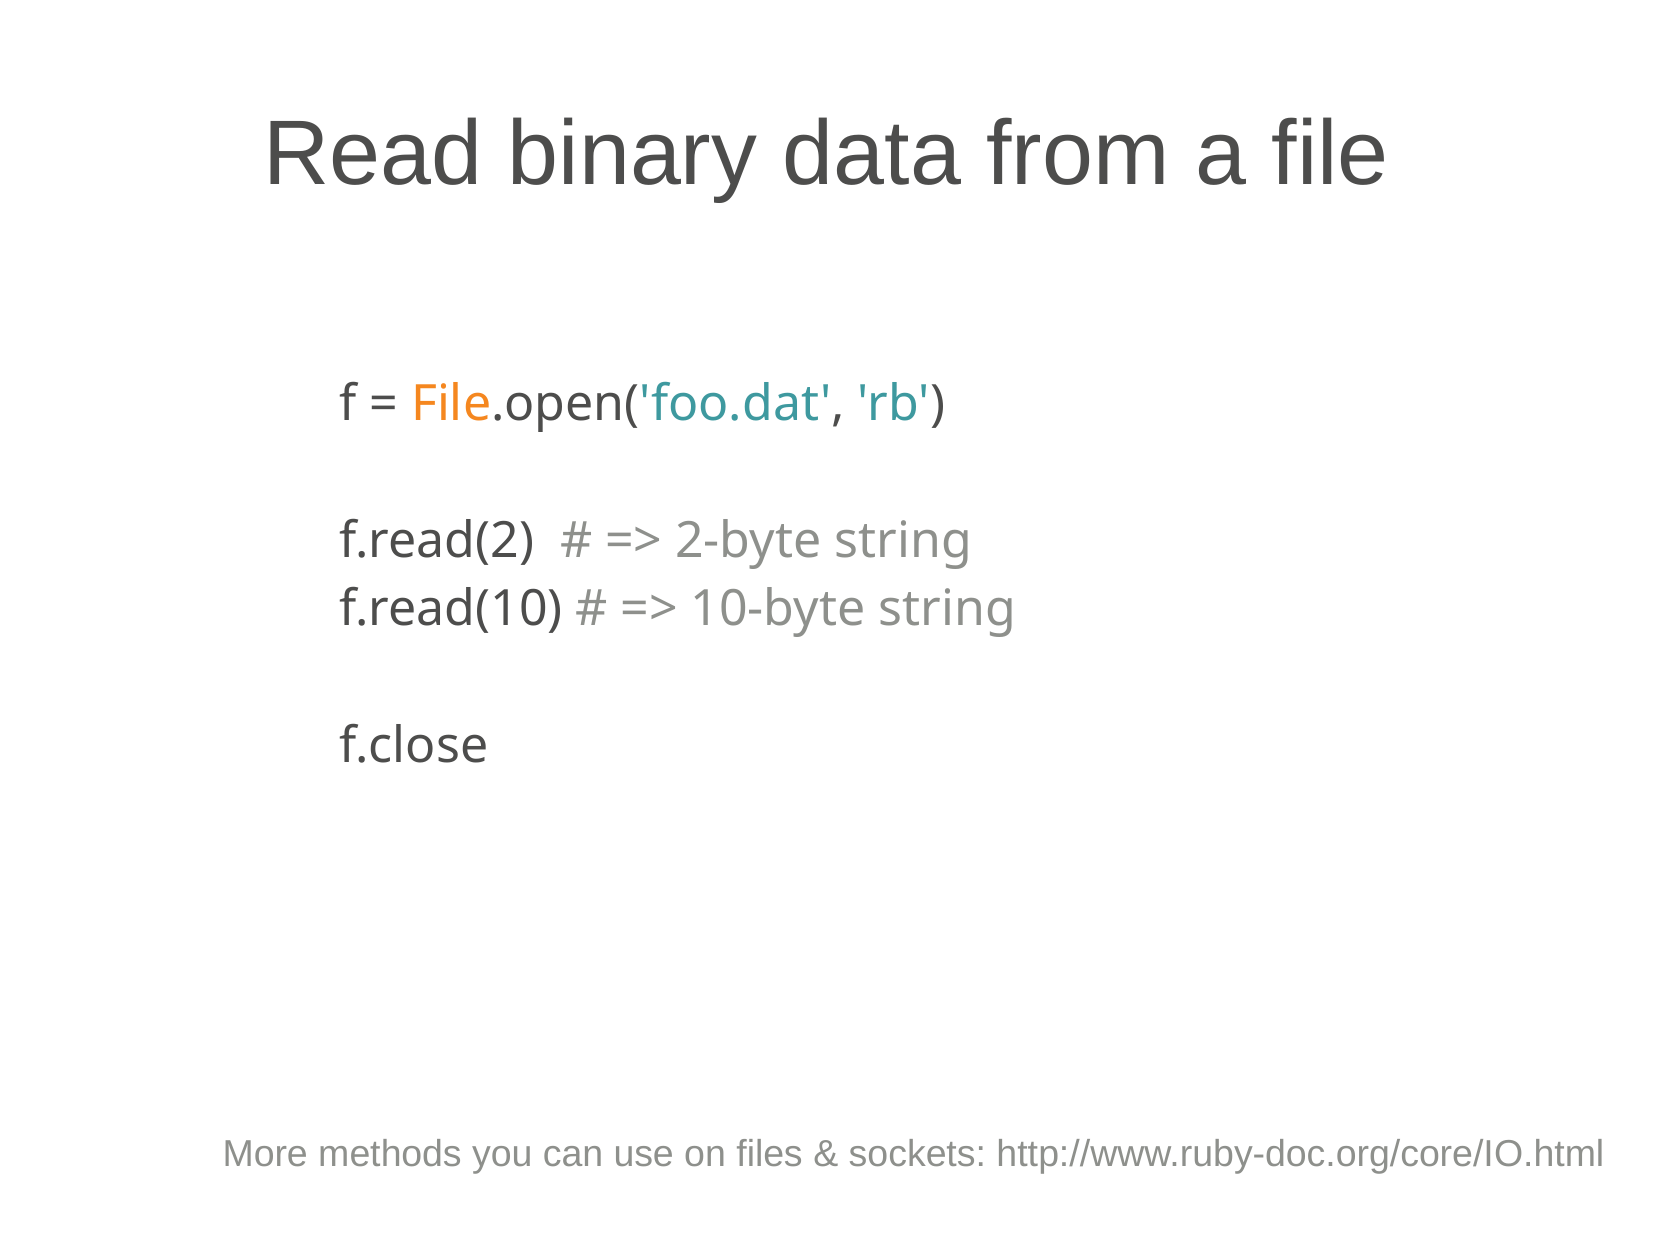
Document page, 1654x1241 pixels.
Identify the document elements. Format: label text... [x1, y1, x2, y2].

text_box f = File.open('foo.dat', 'rb') f.read(2) # => 2-byte string f.read(10) # => 10-byte string f.close [324, 360, 1330, 939]
text_box More methods you can use on files & sockets: http://www.ruby-doc.org/core/IO.html [150, 1125, 1621, 1186]
title Read binary data from a file [82, 49, 1571, 257]
